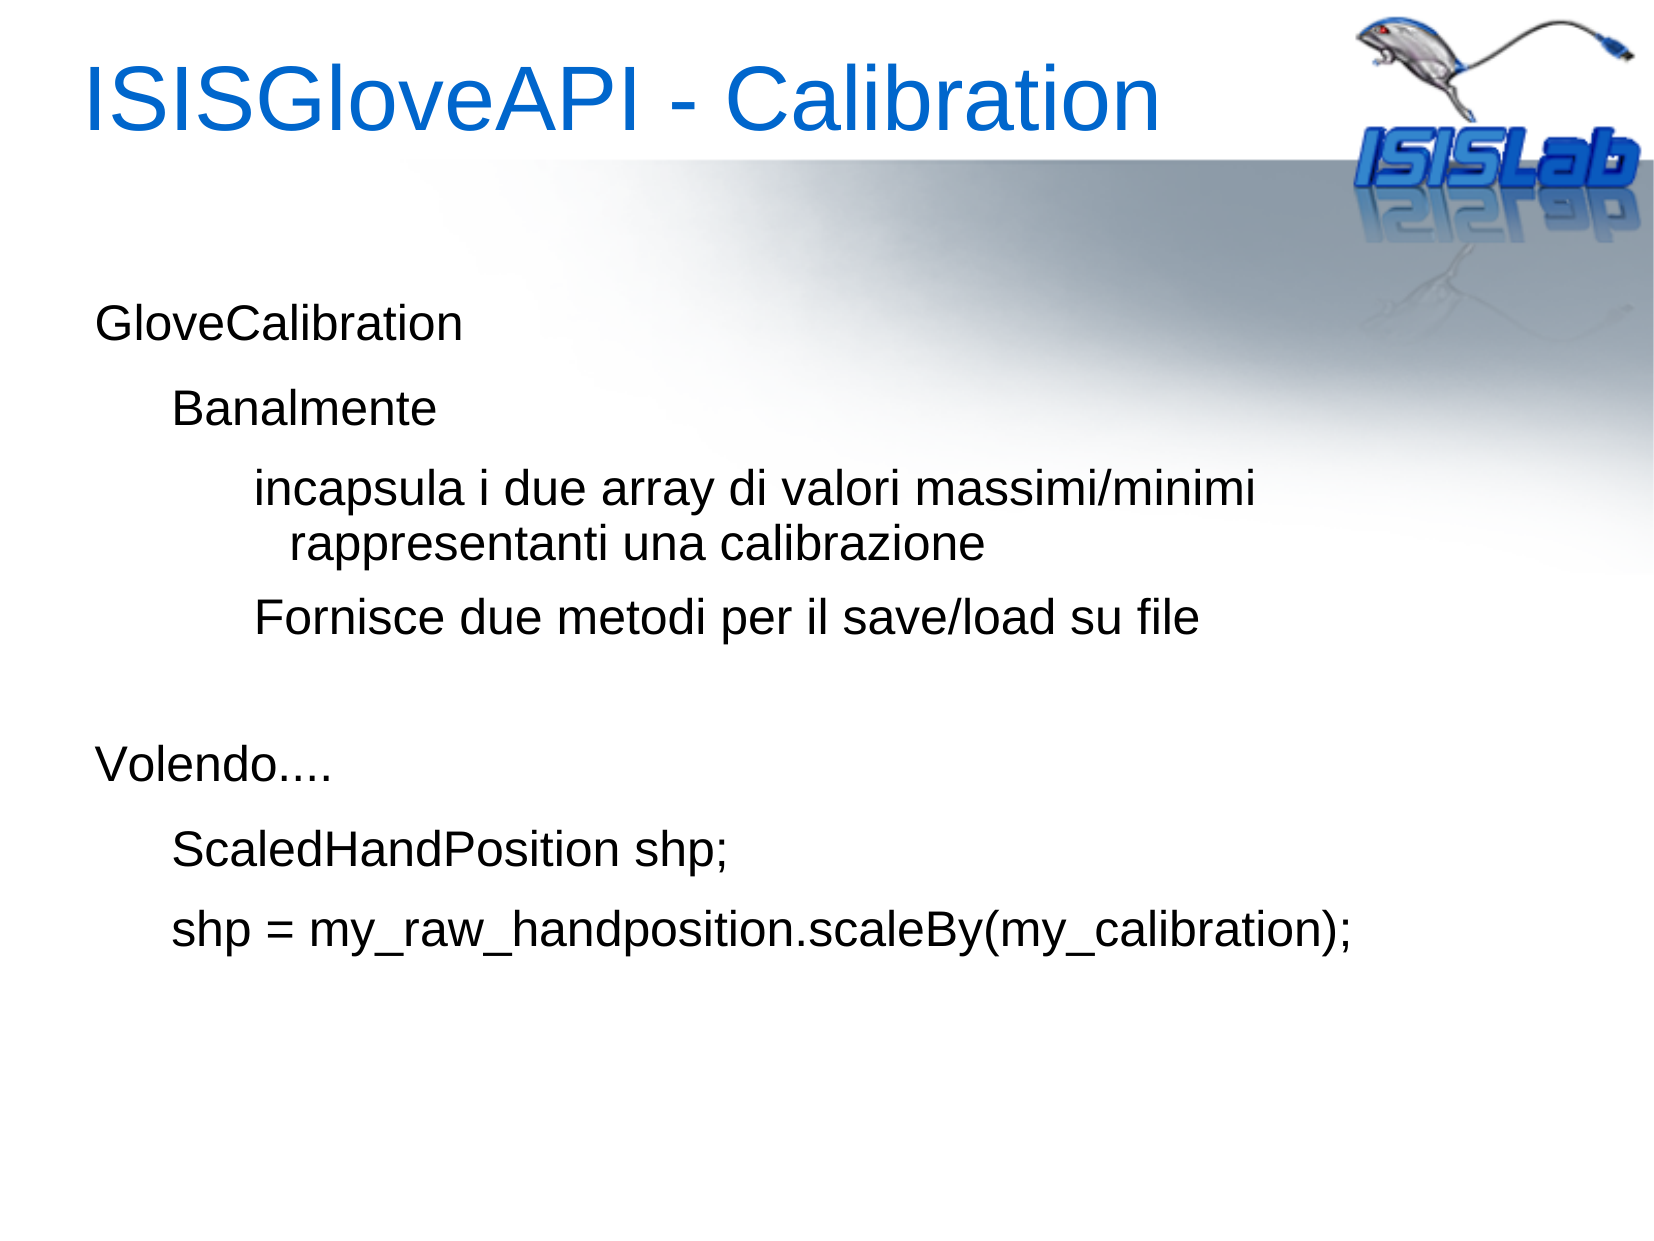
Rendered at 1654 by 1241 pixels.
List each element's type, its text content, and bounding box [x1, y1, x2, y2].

list GloveCalibration Banalmente incapsula i due array di valori massimi/minimi rappresentanti una calibrazione Fornisce due metodi per il save/load su file Volendo.... ScaledHandPosition shp; shp = my_raw_handposition.scaleBy(my_calibration); [76, 295, 1565, 1114]
title ISISGloveAPI - Calibration [82, 47, 1571, 150]
picture [0, 0, 1654, 1241]
